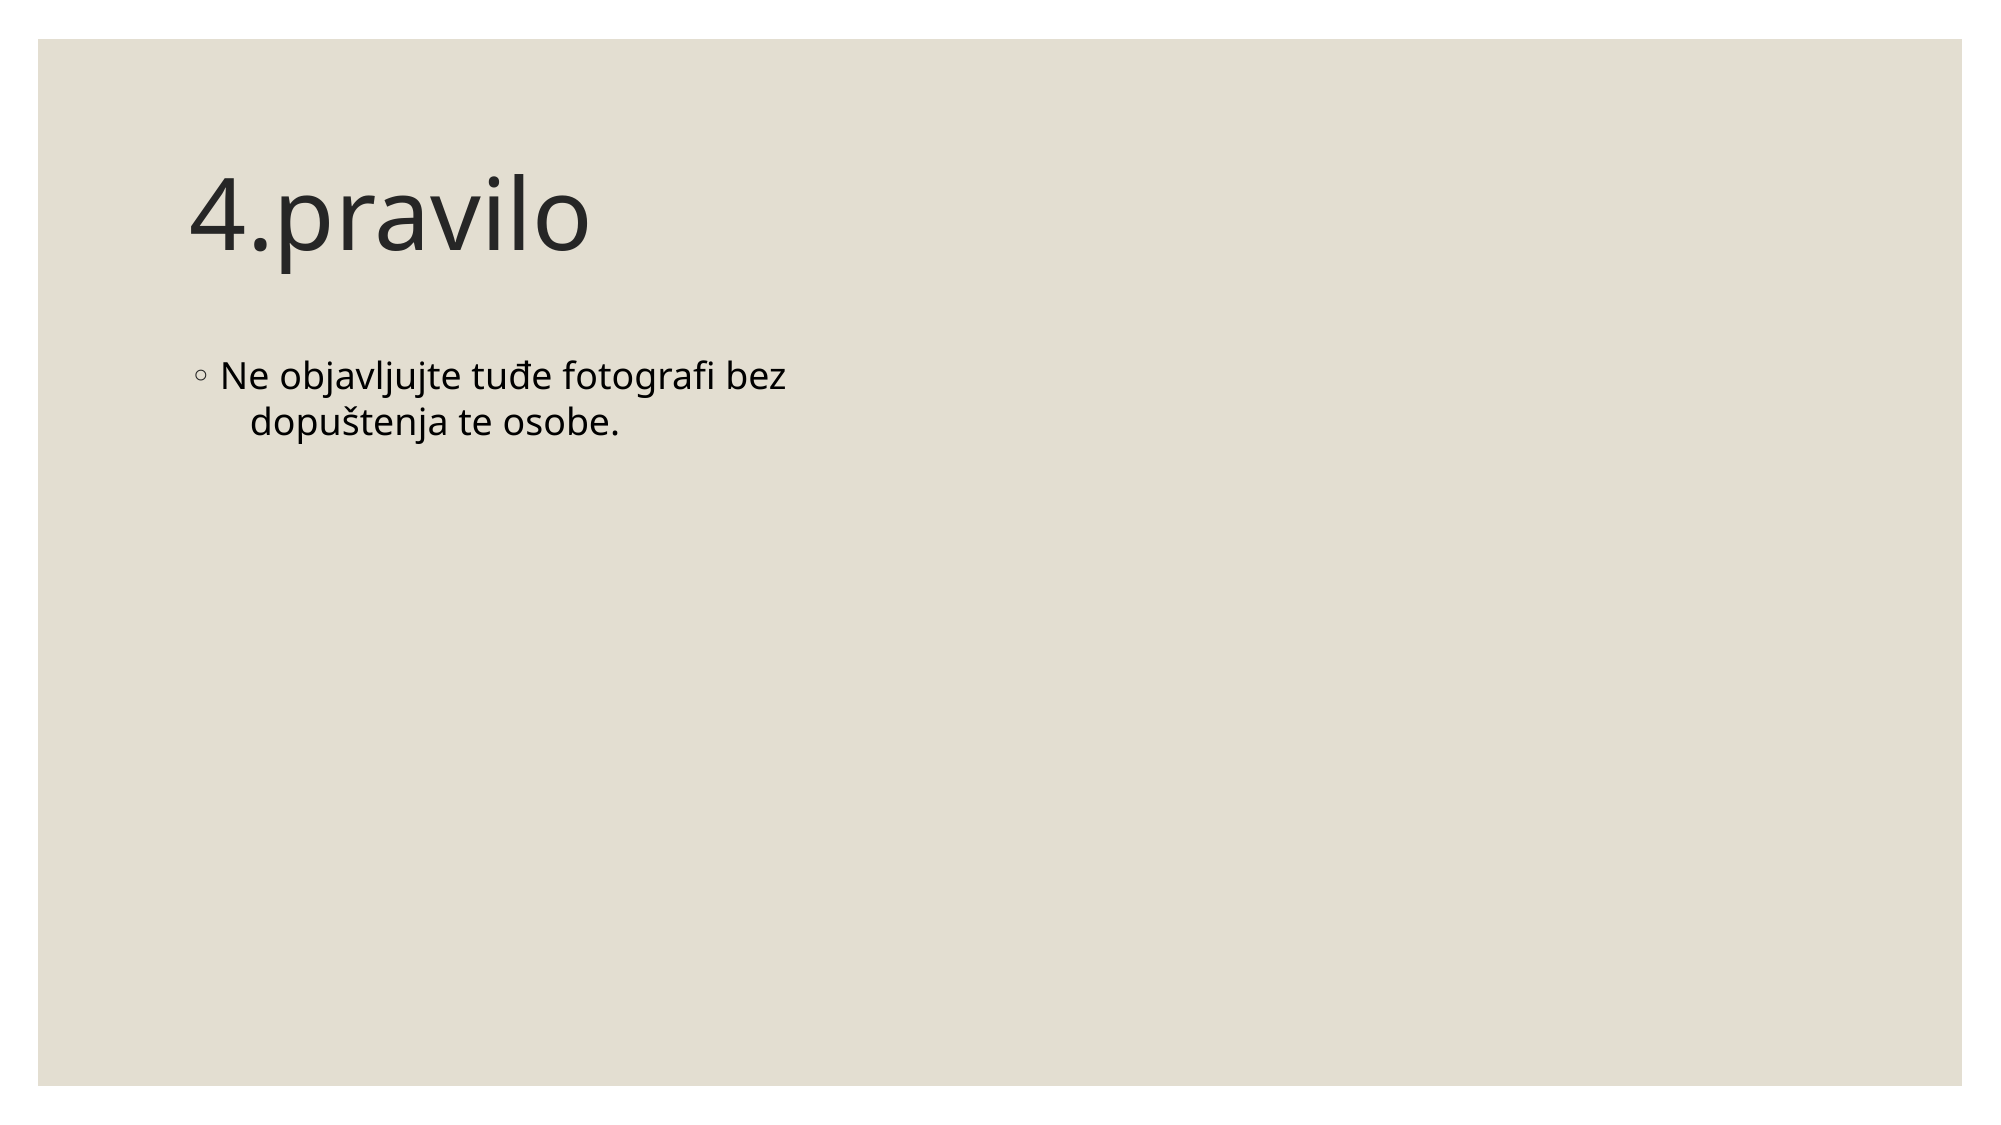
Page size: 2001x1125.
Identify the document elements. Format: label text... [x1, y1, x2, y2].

list Ne objavljujte tuđe fotografi bez dopuštenja te osobe. [174, 345, 955, 961]
title 4.pravilo [174, 105, 1825, 331]
